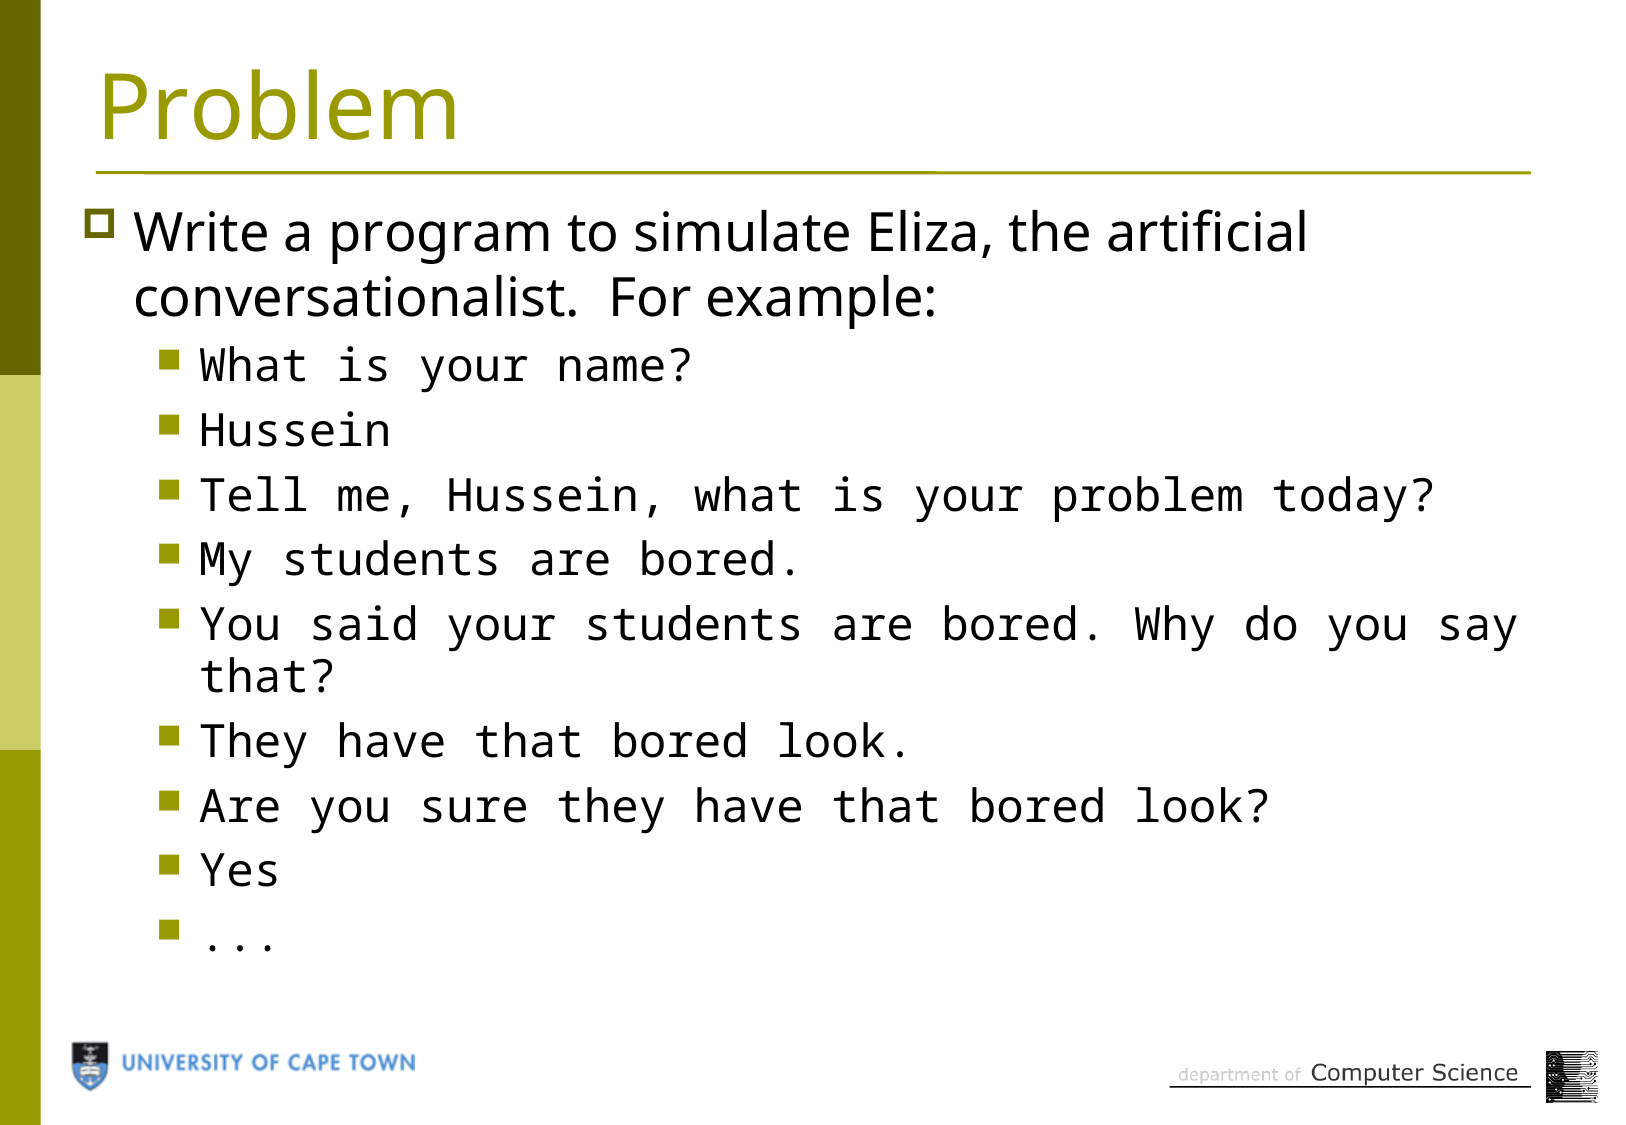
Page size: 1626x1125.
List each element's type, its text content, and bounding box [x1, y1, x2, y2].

picture [1169, 1043, 1532, 1091]
picture [61, 1024, 415, 1103]
title Problem [81, 37, 1543, 180]
picture [1546, 1051, 1598, 1103]
text_box Write a program to simulate Eliza, the artificial conversationalist. For example: What is your name? Hussein Tell me, Hussein, what is your problem today? My students are bored. You said your students are bored. Why do you say that? They have that bored look. Are you sure they have that bored look? Yes ... [81, 196, 1543, 972]
